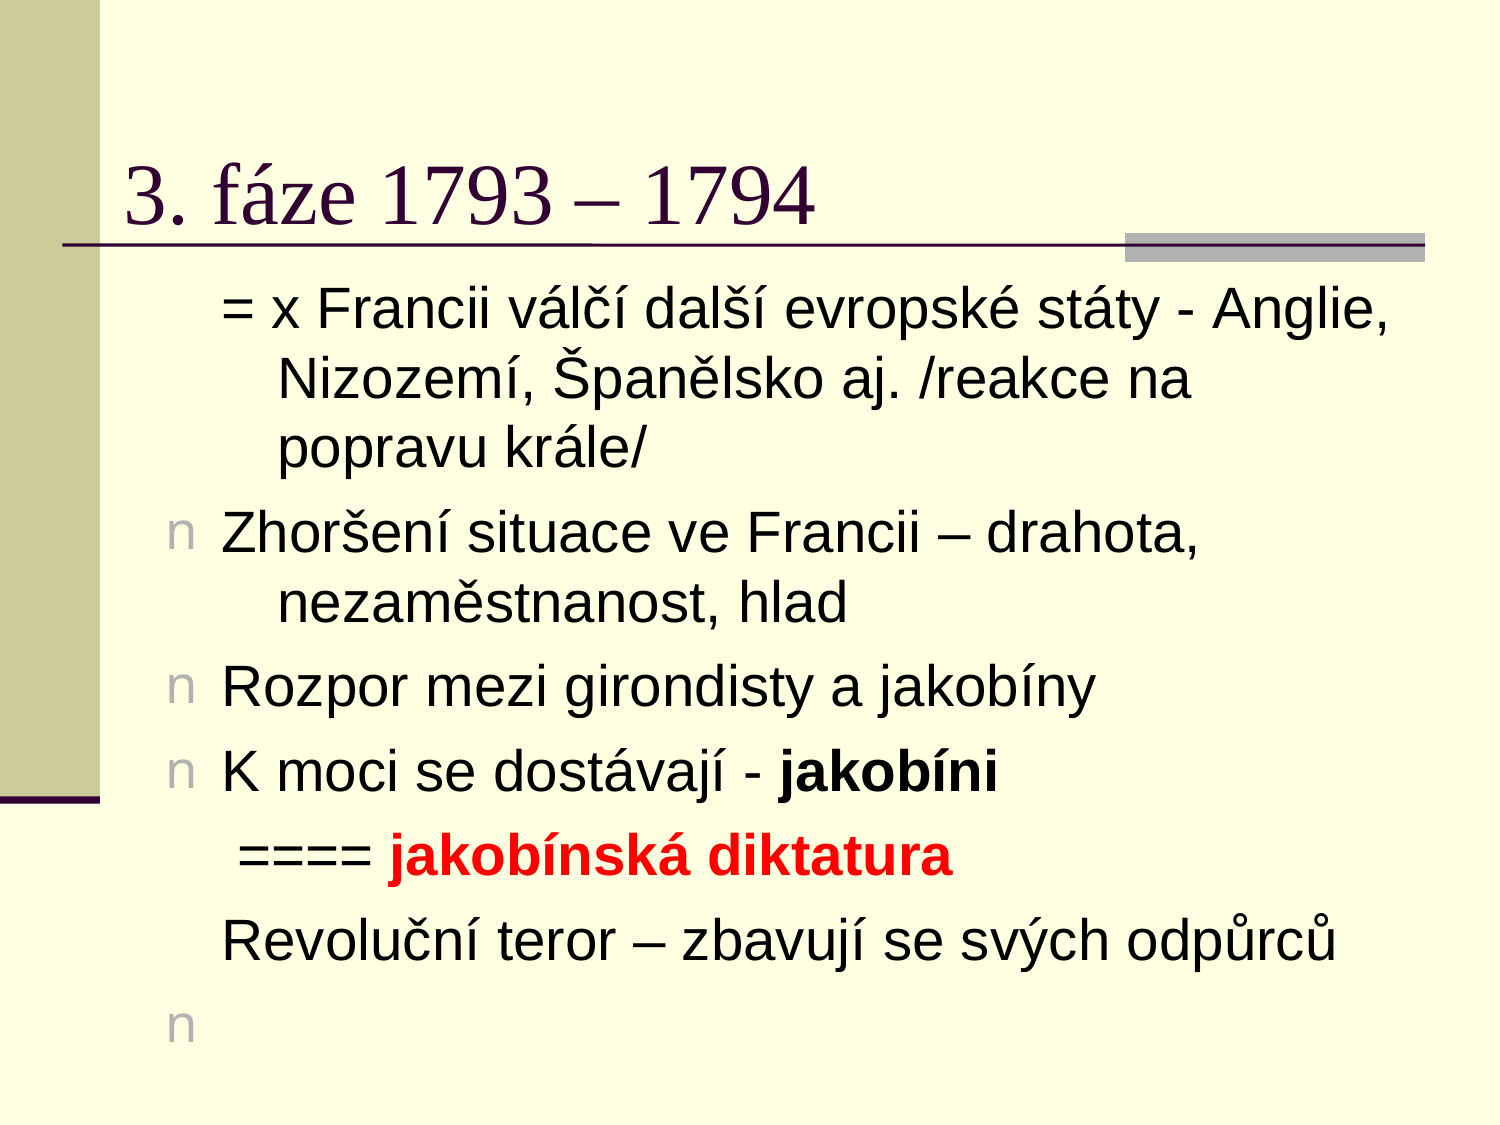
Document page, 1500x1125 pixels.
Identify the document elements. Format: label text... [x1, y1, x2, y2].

title 3. fáze 1793 – 1794 [123, 54, 1399, 243]
list = x Francii válčí další evropské státy - Anglie, Nizozemí, Španělsko aj. /reakce na popravu krále/ Zhoršení situace ve Francii – drahota, nezaměstnanost, hlad Rozpor mezi girondisty a jakobíny K moci se dostávají - jakobíni ==== jakobínská diktatura Revoluční teror – zbavují se svých odpůrců [150, 262, 1426, 1006]
